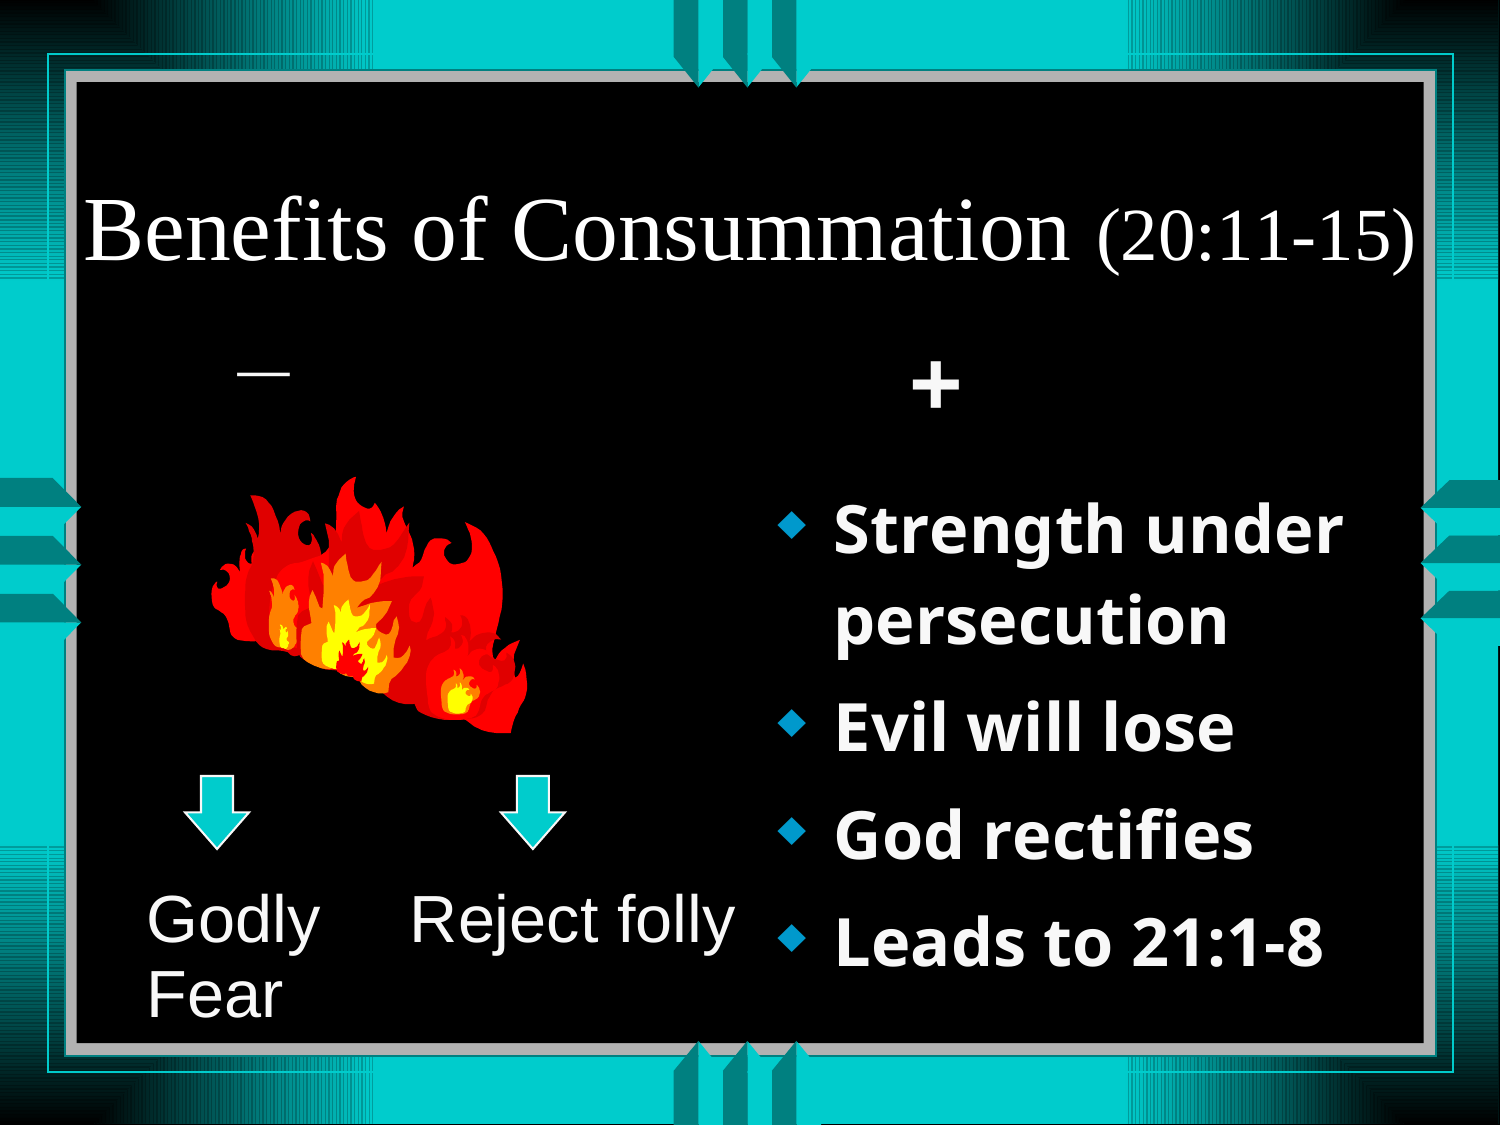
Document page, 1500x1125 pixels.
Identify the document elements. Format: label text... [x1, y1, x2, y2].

text_box _ [223, 274, 356, 393]
text_box Reject folly [394, 874, 762, 965]
title Benefits of Consummation (20:11-15) [62, 99, 1438, 288]
text_box + [894, 324, 1027, 443]
text_box [500, 775, 565, 849]
text_box [211, 476, 528, 734]
text_box GodlyFear [131, 874, 369, 1040]
text_box [185, 775, 249, 849]
list Strength under persecution Evil will lose God rectifies Leads to 21:1-8 [762, 474, 1388, 988]
